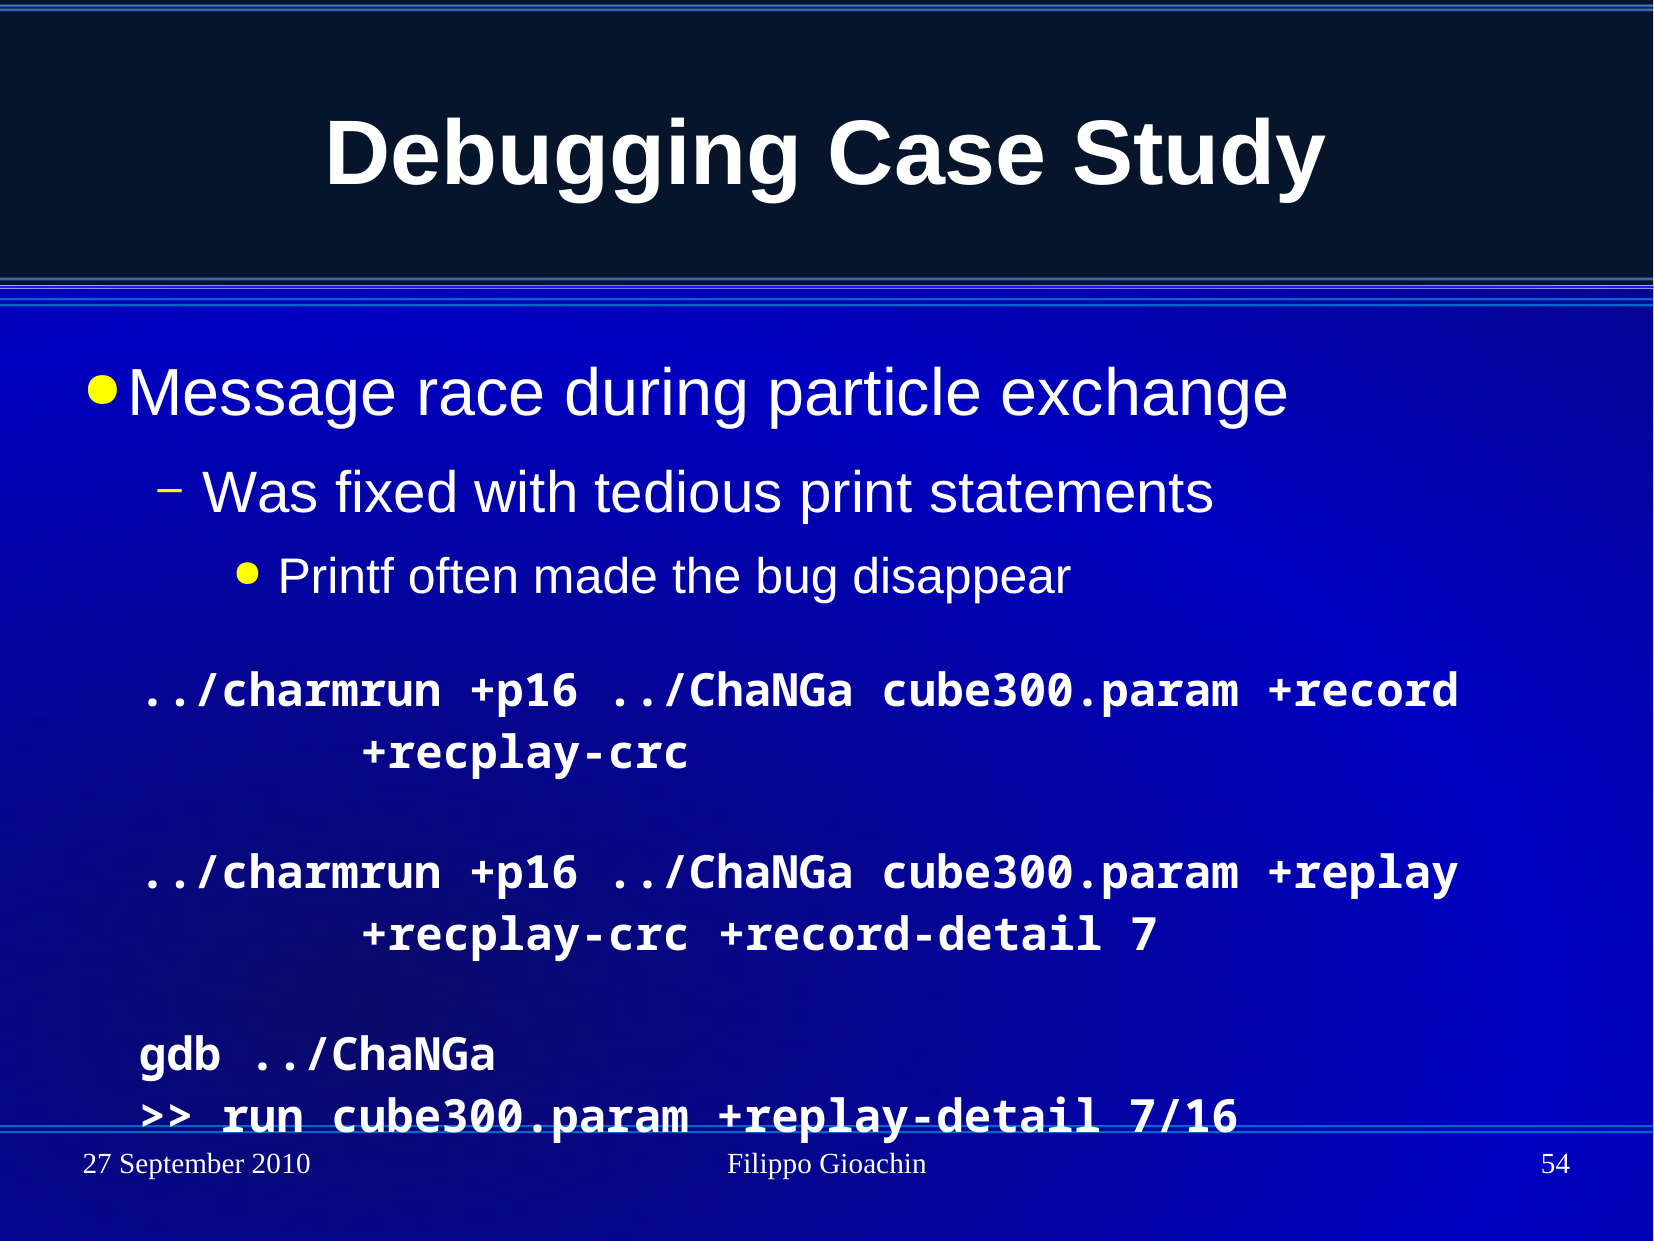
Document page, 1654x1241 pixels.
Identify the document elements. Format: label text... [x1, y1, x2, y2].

picture [210, 1161, 217, 1172]
picture [153, 1161, 159, 1172]
picture [270, 1160, 277, 1172]
picture [772, 1161, 778, 1172]
picture [0, 289, 1654, 298]
picture [0, 307, 1654, 1125]
text_box ../charmrun +p16 ../ChaNGa cube300.param +record +recplay-crc ../charmrun +p16 ../ChaNGa cube300.param +replay +recplay-crc +record-detail 7 gdb ../ChaNGa >> run cube300.param +replay-detail 7/16 [124, 649, 1474, 1078]
picture [801, 1160, 808, 1172]
picture [0, 1134, 1654, 1241]
picture [787, 1161, 793, 1172]
picture [0, 0, 1654, 285]
title Debugging Case Study [82, 49, 1571, 257]
picture [852, 1160, 859, 1172]
picture [300, 1160, 307, 1172]
list Message race during particle exchange Was fixed with tedious print statements Printf often made the bug disappear [82, 355, 1571, 1160]
